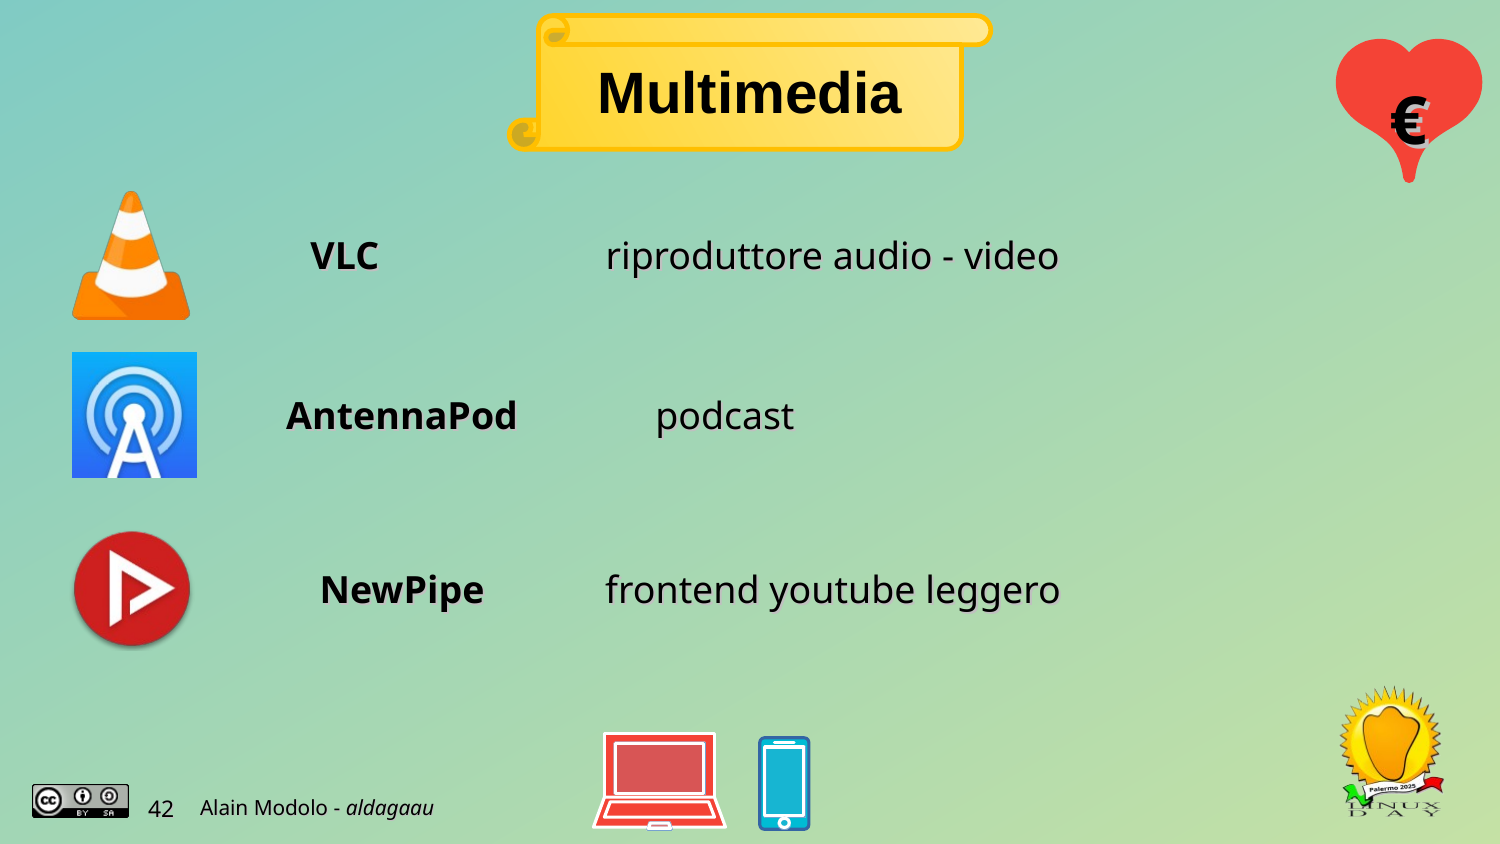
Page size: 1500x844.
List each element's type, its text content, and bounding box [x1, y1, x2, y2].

picture [32, 784, 129, 818]
picture [67, 191, 196, 320]
text_box [593, 733, 726, 829]
picture [1233, 670, 1500, 844]
text_box Multimedia [526, 15, 991, 150]
text_box € [1341, 44, 1477, 178]
text_box [759, 737, 809, 830]
picture [69, 526, 195, 652]
picture [72, 366, 197, 478]
